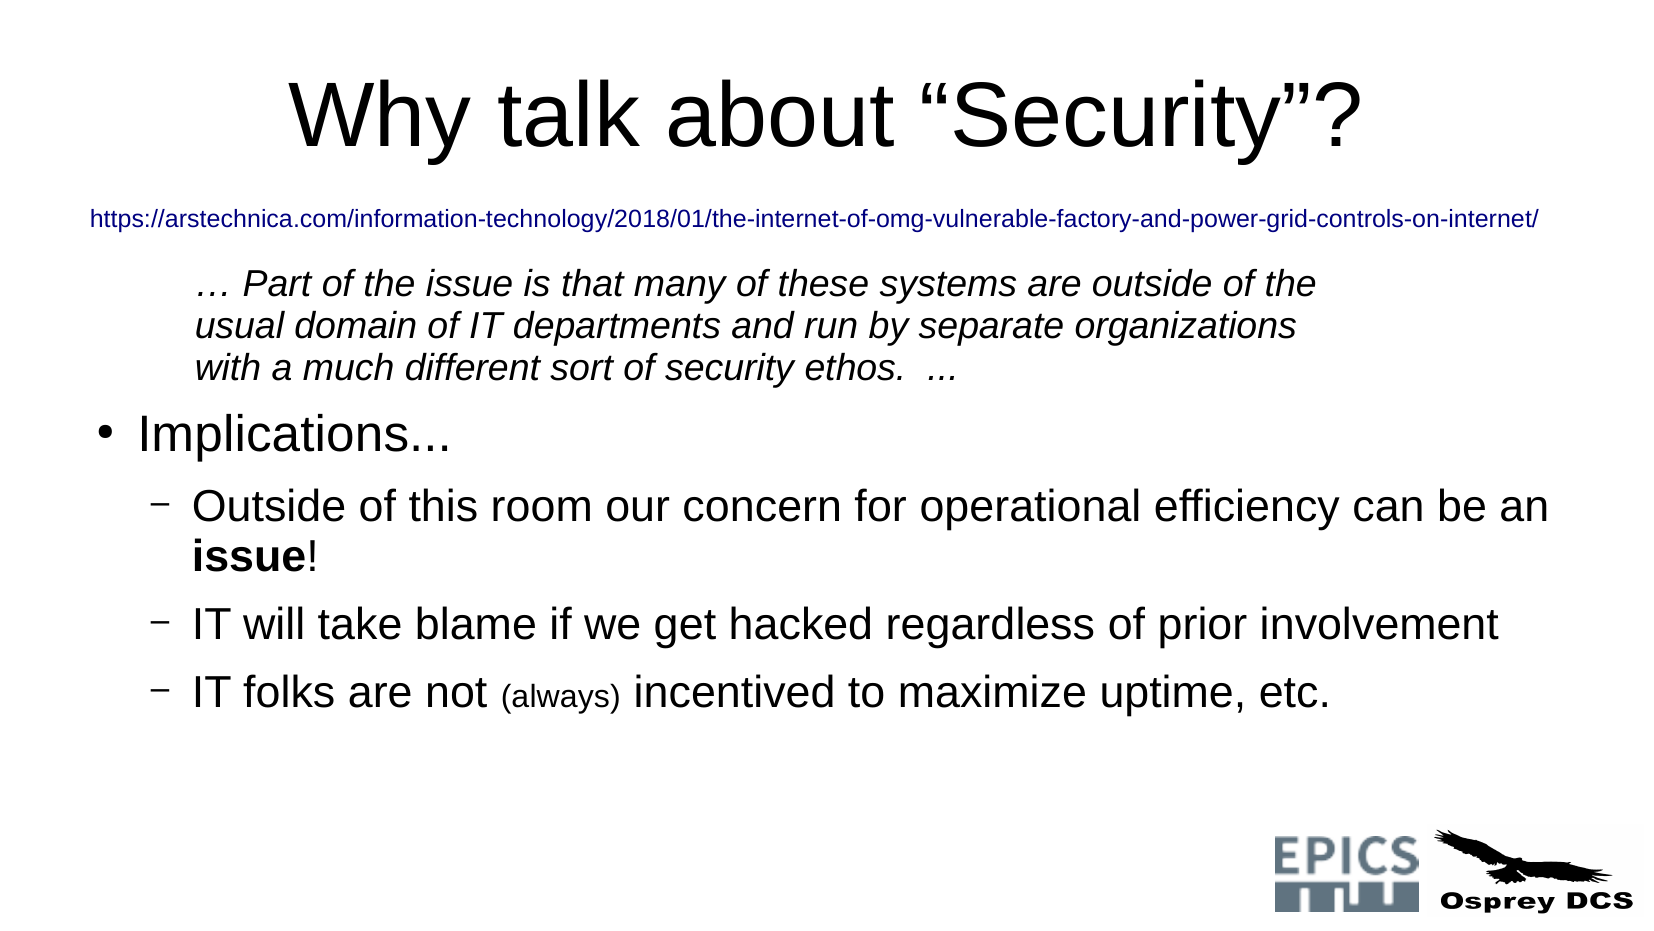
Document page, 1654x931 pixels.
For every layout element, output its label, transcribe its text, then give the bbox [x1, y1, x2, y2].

title Why talk about “Security”? [82, 37, 1571, 193]
picture [1427, 824, 1644, 917]
text_box https://arstechnica.com/information-technology/2018/01/the-internet-of-omg-vulnerable-factory-and-power-grid-controls-on-internet/ [75, 197, 1558, 241]
list Implications... Outside of this room our concern for operational efficiency can be an issue! IT will take blame if we get hacked regardless of prior involvement IT folks are not (always) incentived to maximize uptime, etc. [82, 405, 1571, 758]
picture [1275, 836, 1419, 912]
text_box … Part of the issue is that many of these systems are outside of the usual domain of IT departments and run by separate organizations with a much different sort of security ethos. ... [180, 255, 1381, 405]
